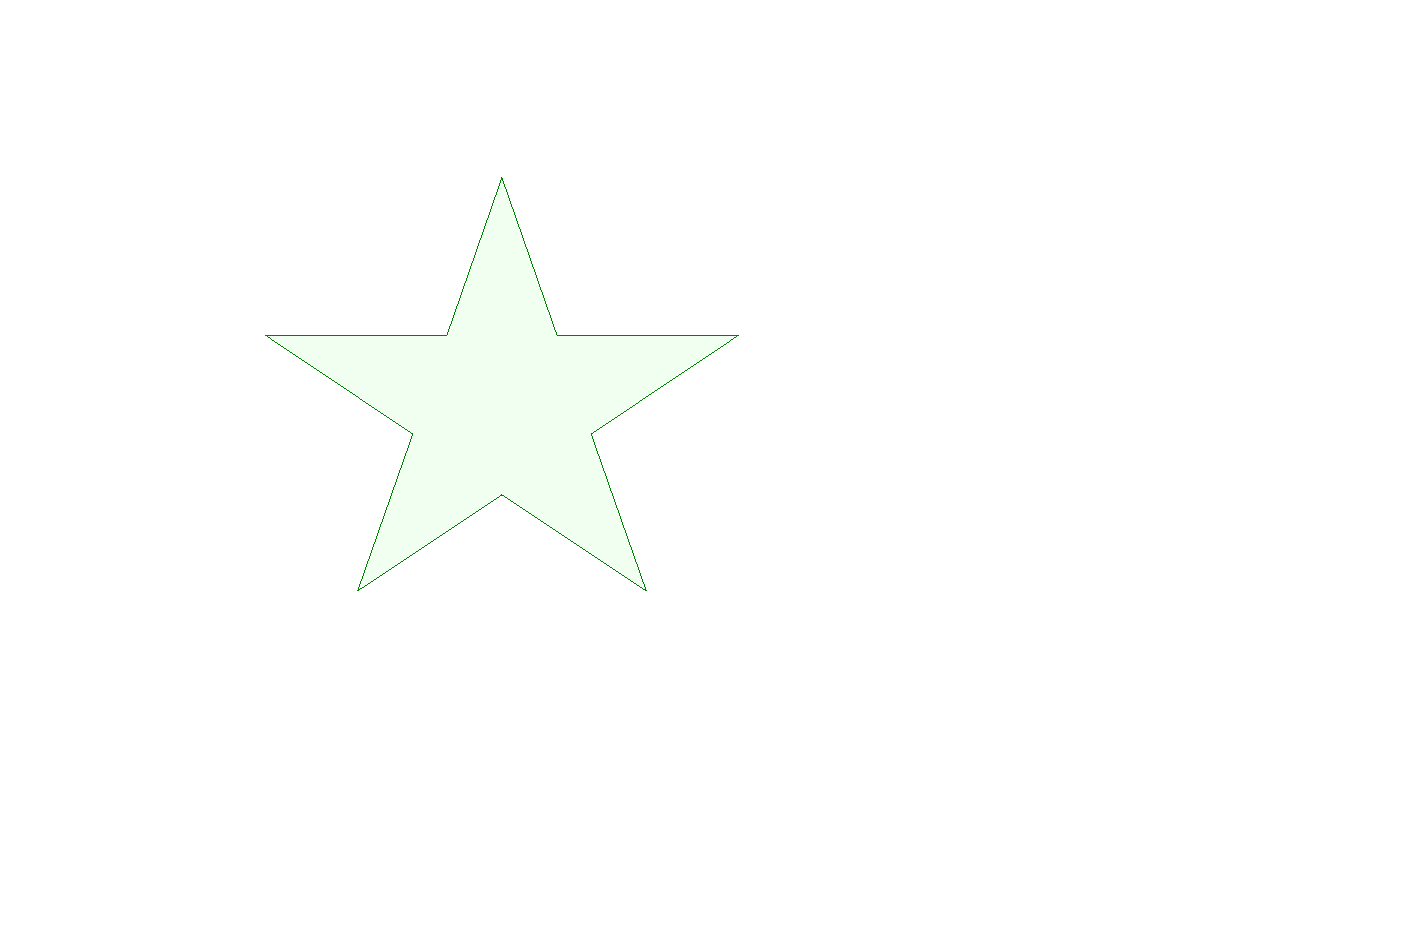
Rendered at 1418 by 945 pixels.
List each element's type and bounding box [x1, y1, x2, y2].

text_box [265, 177, 739, 591]
